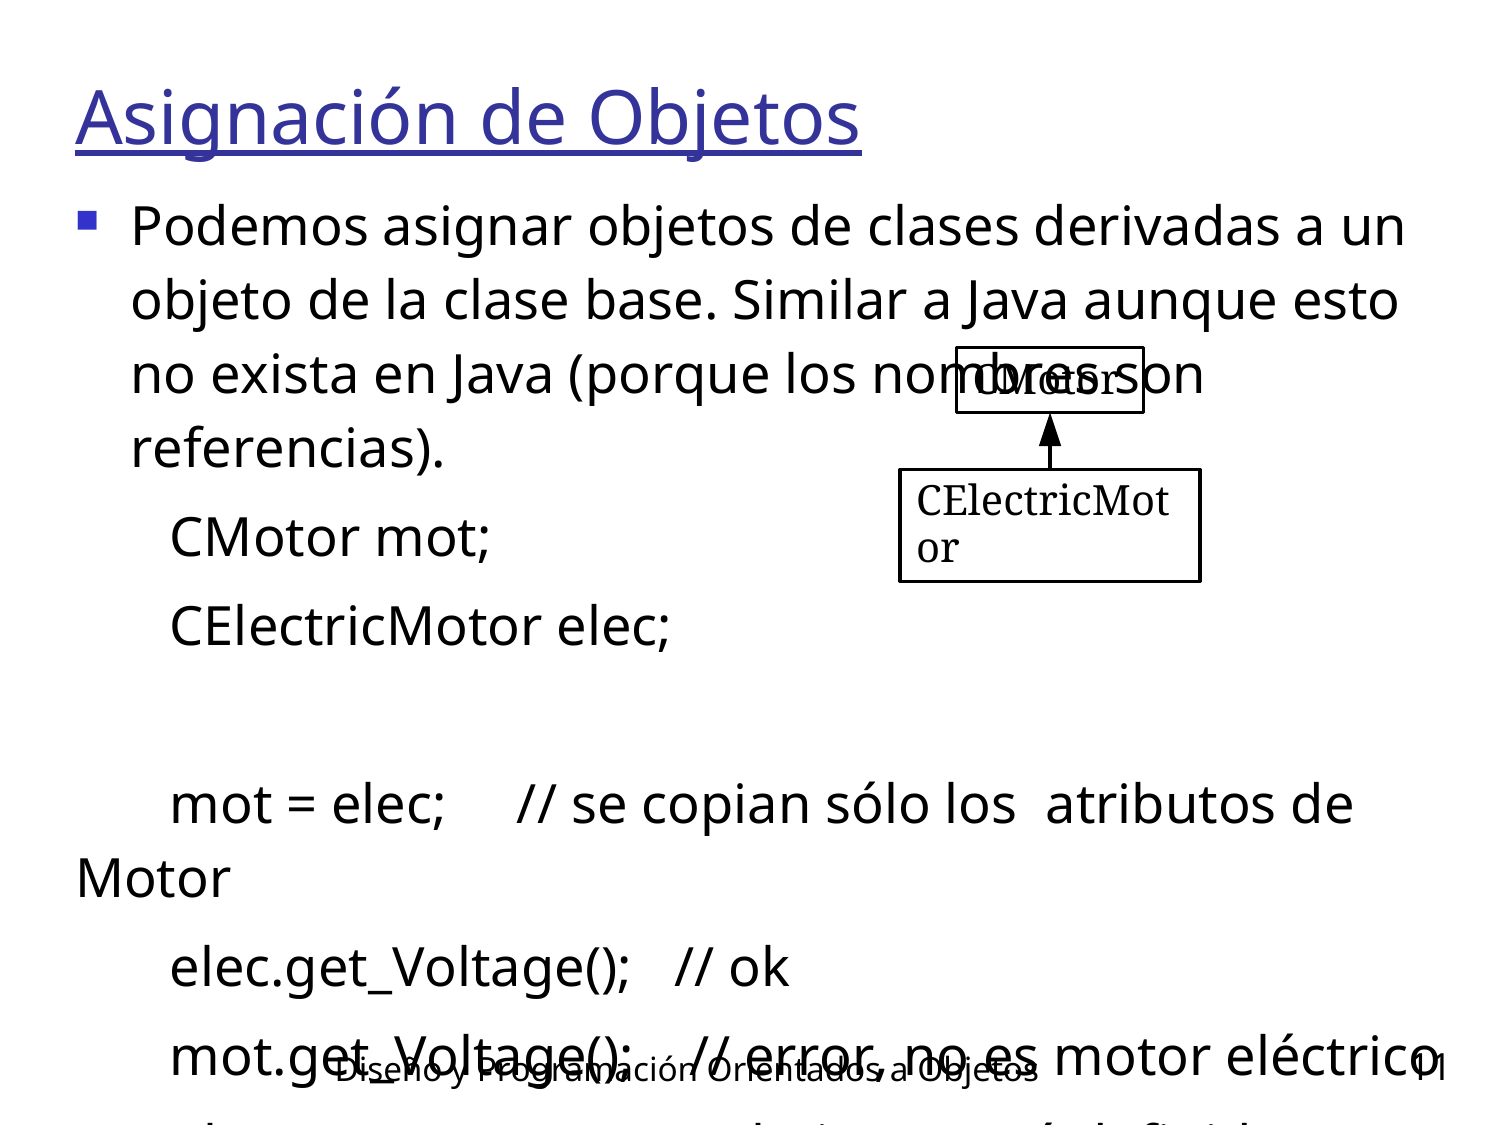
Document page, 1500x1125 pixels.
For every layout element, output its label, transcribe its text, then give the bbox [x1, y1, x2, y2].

title Asignación de Objetos [75, 30, 1466, 193]
list Podemos asignar objetos de clases derivadas a un objeto de la clase base. Similar a Java aunque esto no exista en Java (porque los nombres son referencias). CMotor mot; CElectricMotor elec; mot = elec; // se copian sólo los atributos de Motor elec.get_Voltage(); // ok mot.get_Voltage(); // error, no es motor eléctrico Elec = mot; // error, voltaje no está definido [75, 187, 1462, 1051]
text_box CMotor [956, 347, 1144, 413]
text_box CElectricMotor [900, 469, 1201, 535]
